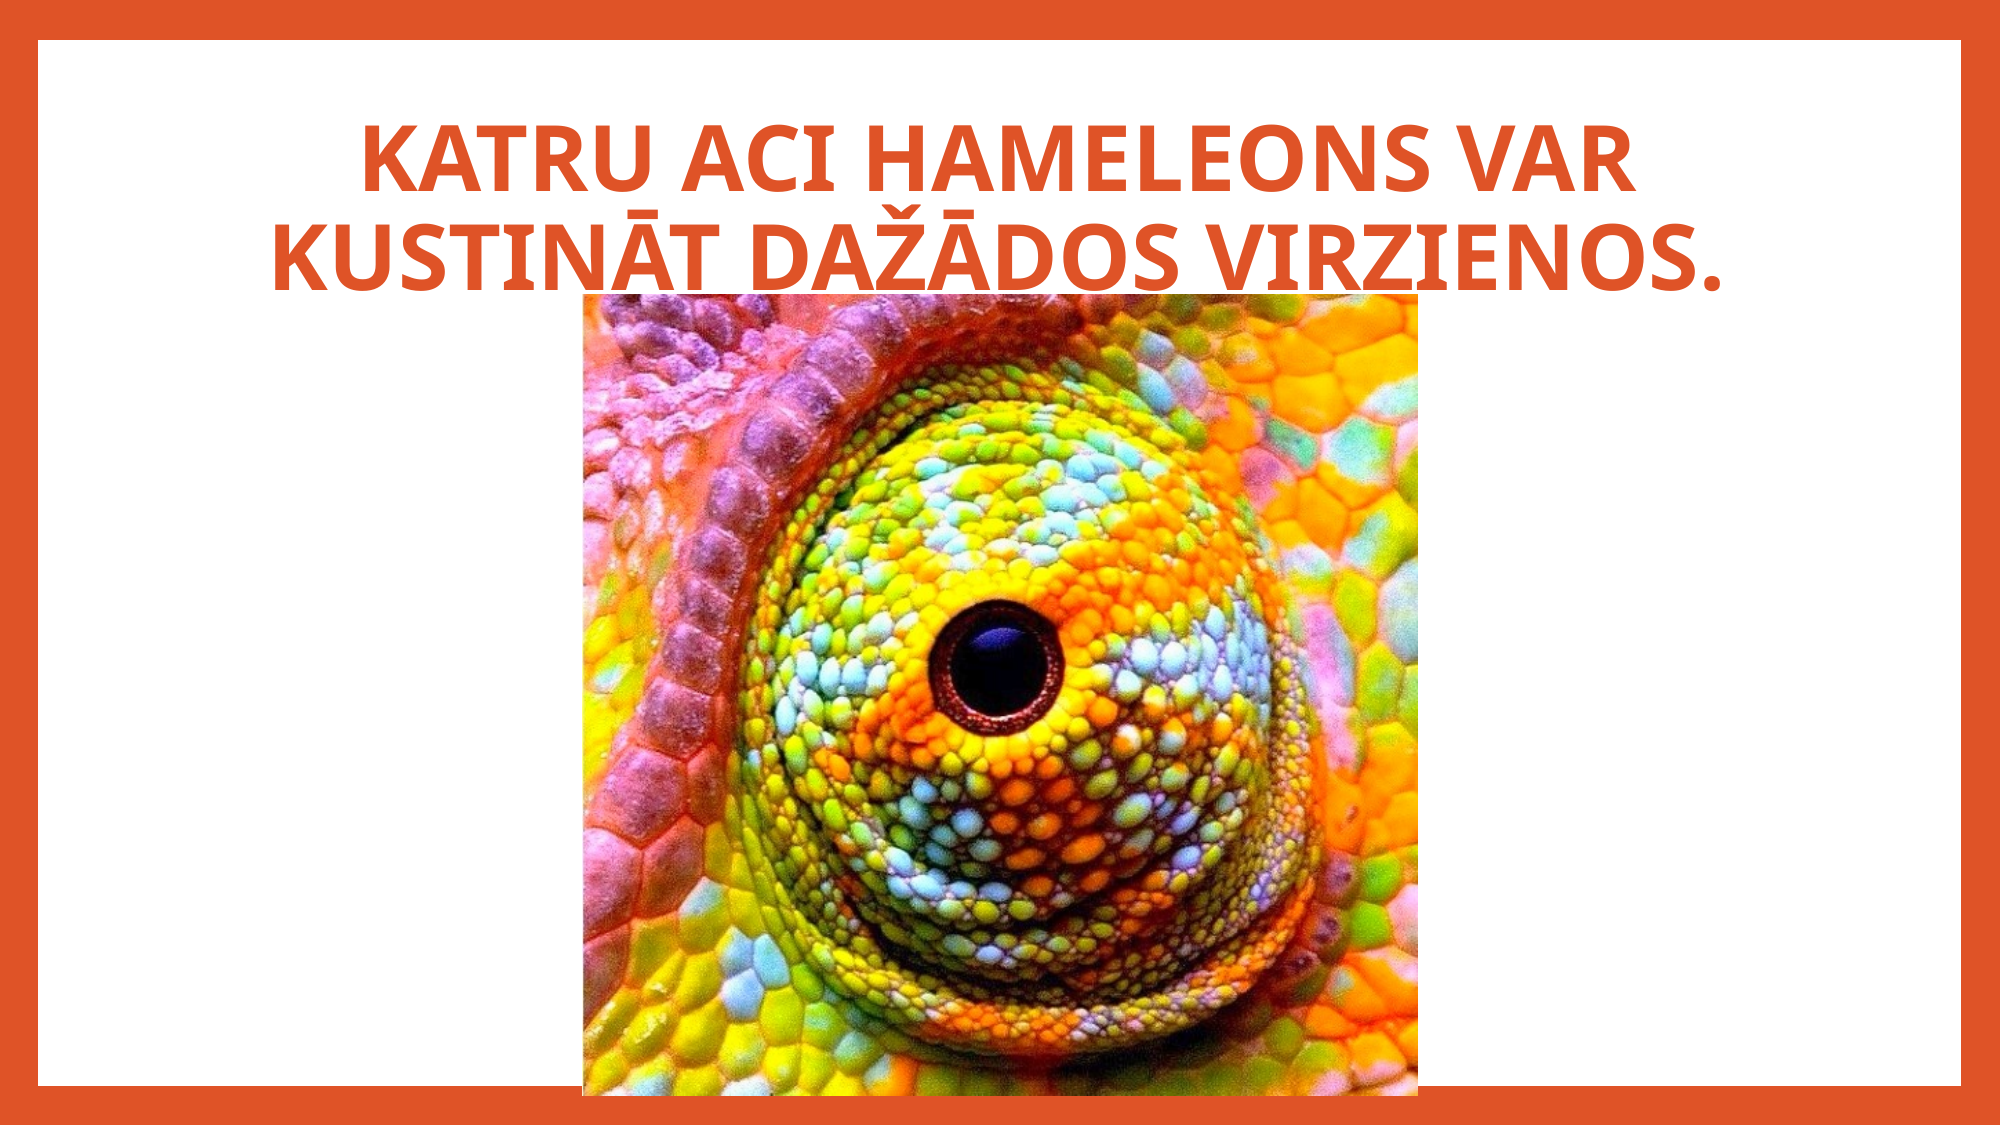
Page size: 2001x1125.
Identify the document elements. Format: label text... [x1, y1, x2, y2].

picture [582, 294, 1418, 1096]
title KATRU ACI HAMELEONS VAR KUSTINĀT DAŽĀDOS VIRZIENOS. [187, 99, 1808, 323]
